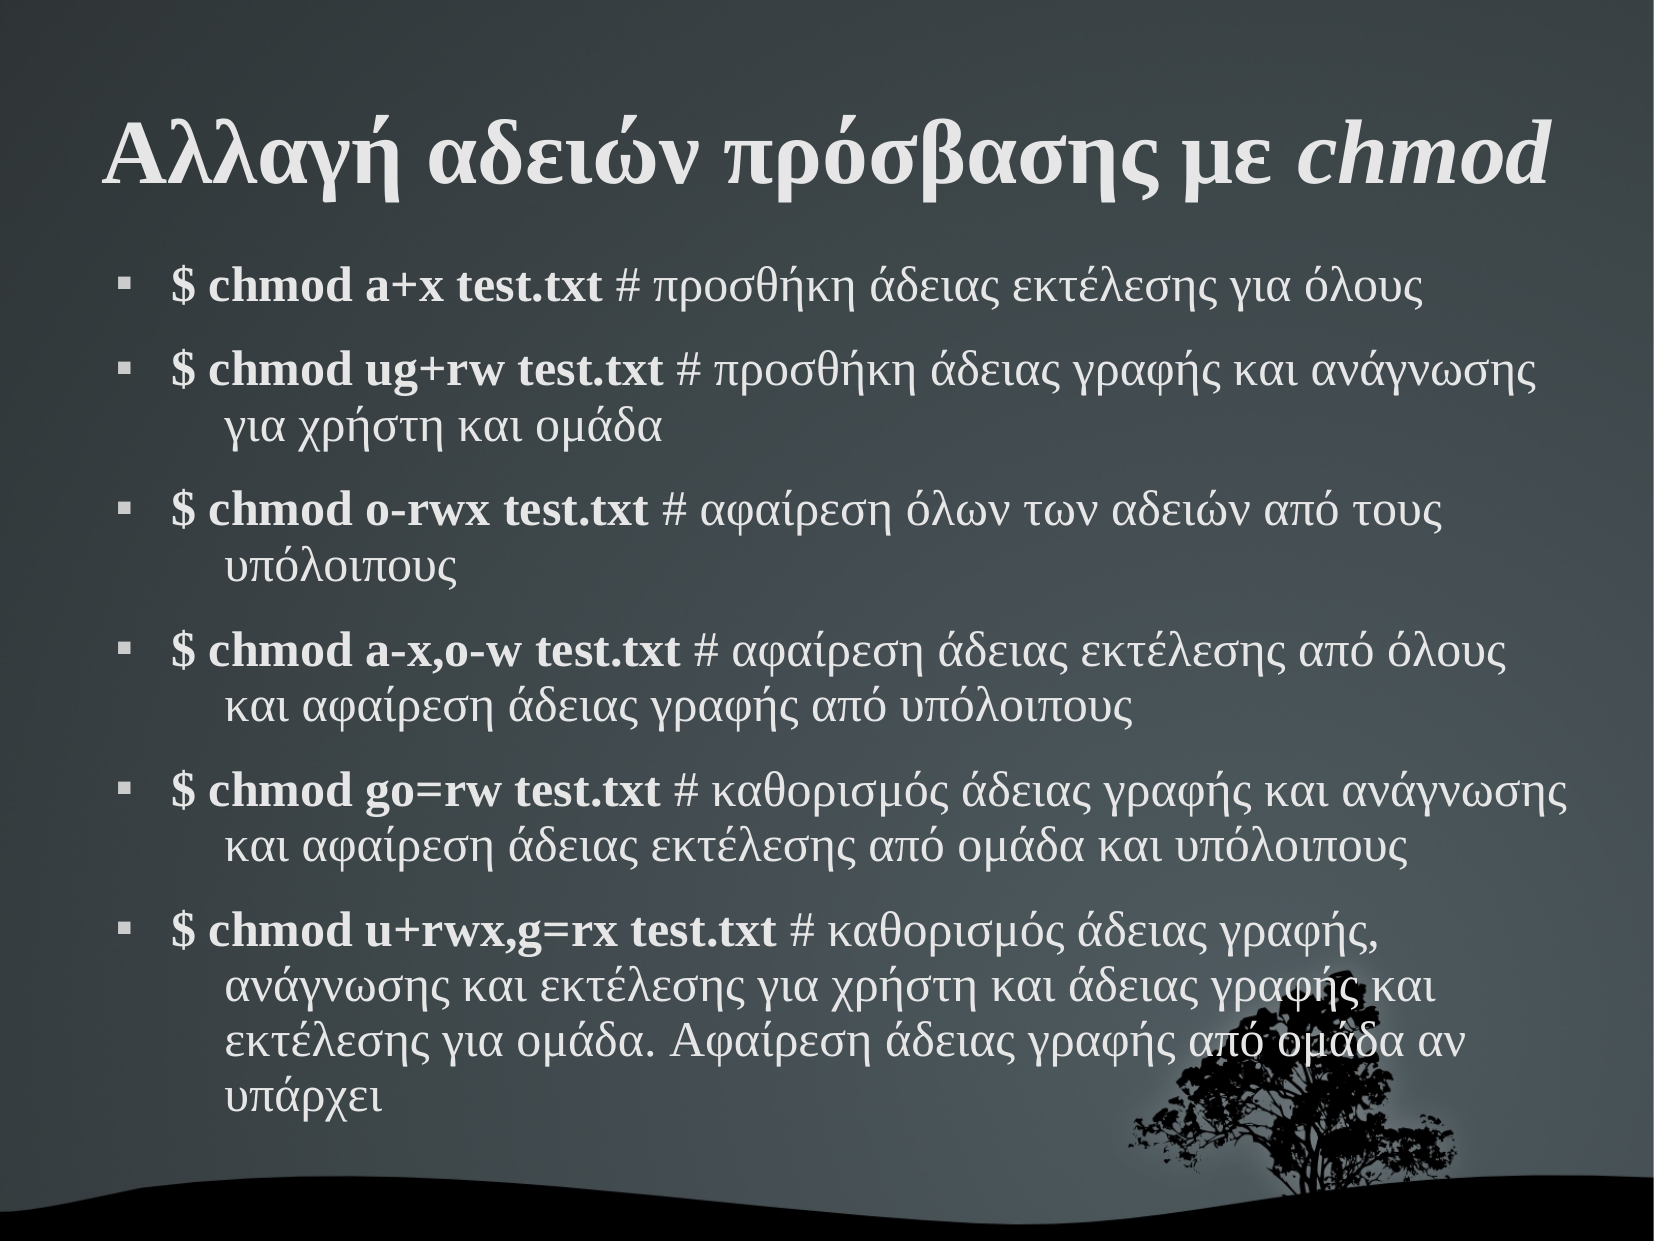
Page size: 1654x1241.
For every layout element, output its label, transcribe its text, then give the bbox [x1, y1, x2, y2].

title Αλλαγή αδειών πρόσβασης με chmod [82, 49, 1571, 257]
list $ chmod a+x test.txt # προσθήκη άδειας εκτέλεσης για όλους $ chmod ug+rw test.txt # προσθήκη άδειας γραφής και ανάγνωσης για χρήστη και ομάδα $ chmod o-rwx test.txt # αφαίρεση όλων των αδειών από τους υπόλοιπους $ chmod a-x,o-w test.txt # αφαίρεση άδειας εκτέλεσης από όλους και αφαίρεση άδειας γραφής από υπόλοιπους $ chmod go=rw test.txt # καθορισμός άδειας γραφής και ανάγνωσης και αφαίρεση άδειας εκτέλεσης από ομάδα και υπόλοιπους $ chmod u+rwx,g=rx test.txt # καθορισμός άδειας γραφής, ανάγνωσης και εκτέλεσης για χρήστη και άδειας γραφής και εκτέλεσης για ομάδα. Αφαίρεση άδειας γραφής από ομάδα αν υπάρχει [82, 257, 1571, 1220]
picture [0, 0, 1654, 1241]
